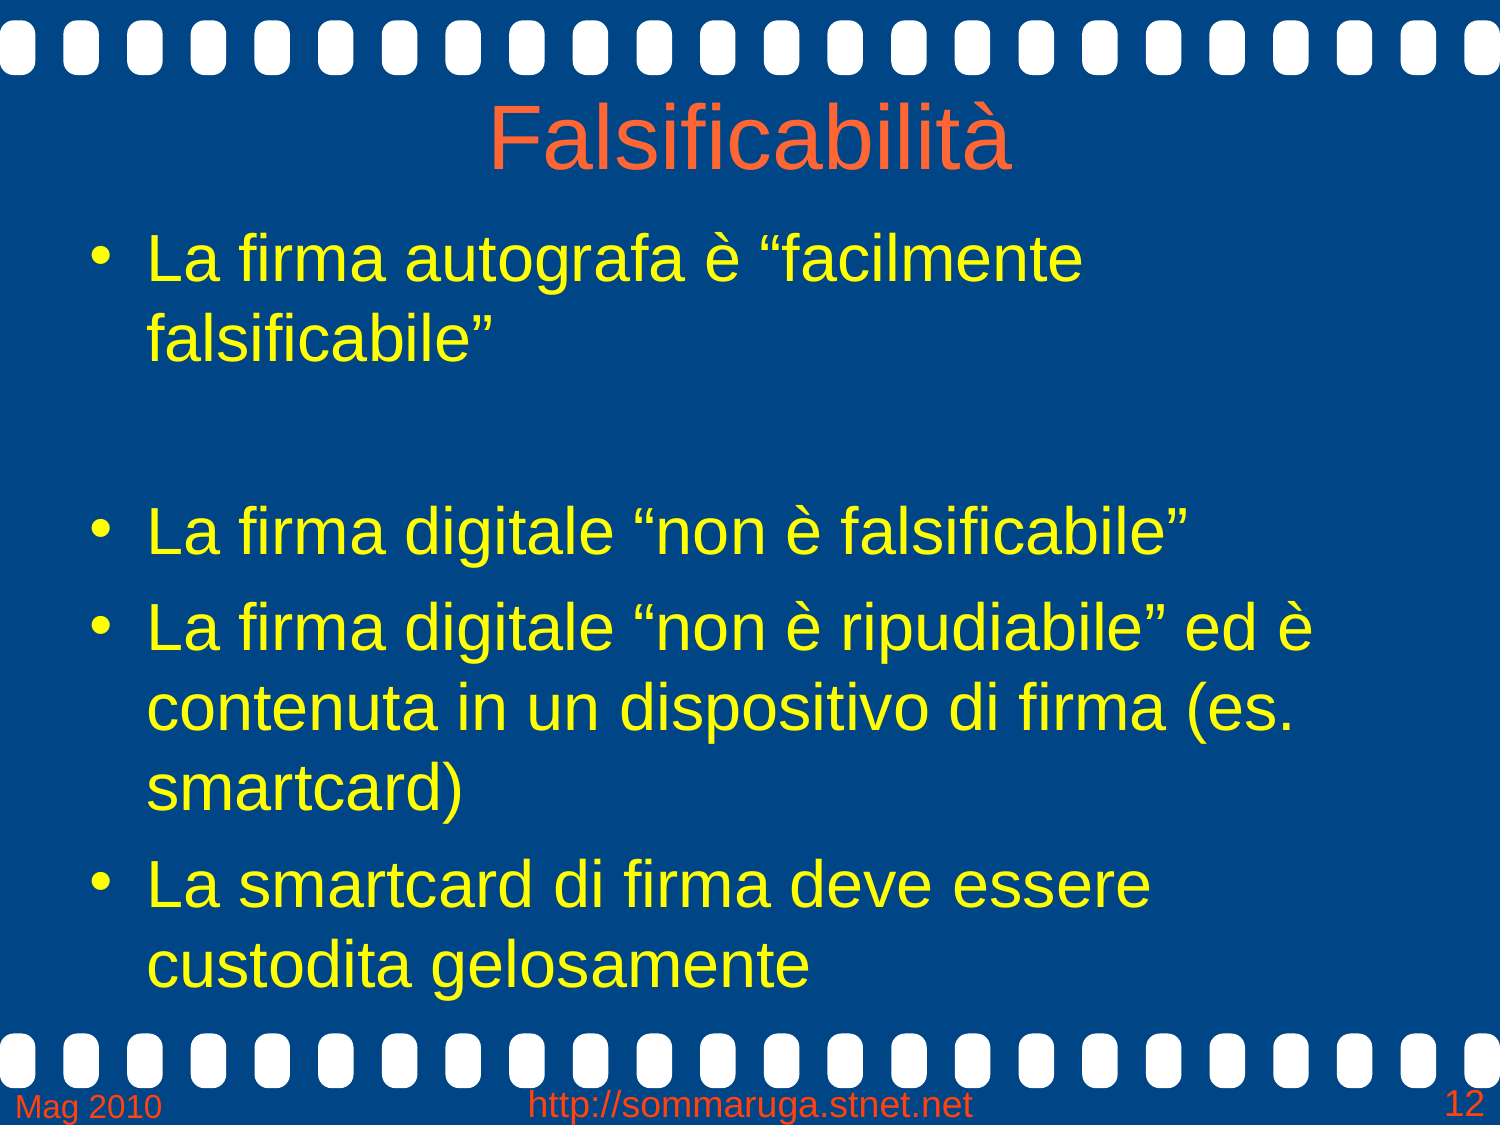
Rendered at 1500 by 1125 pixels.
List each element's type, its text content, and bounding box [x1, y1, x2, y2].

list La firma autografa è “facilmente falsificabile” La firma digitale “non è falsificabile” La firma digitale “non è ripudiabile” ed è contenuta in un dispositivo di firma (es. smartcard) La smartcard di firma deve essere custodita gelosamente [75, 206, 1426, 1009]
title Falsificabilità [75, 70, 1426, 196]
